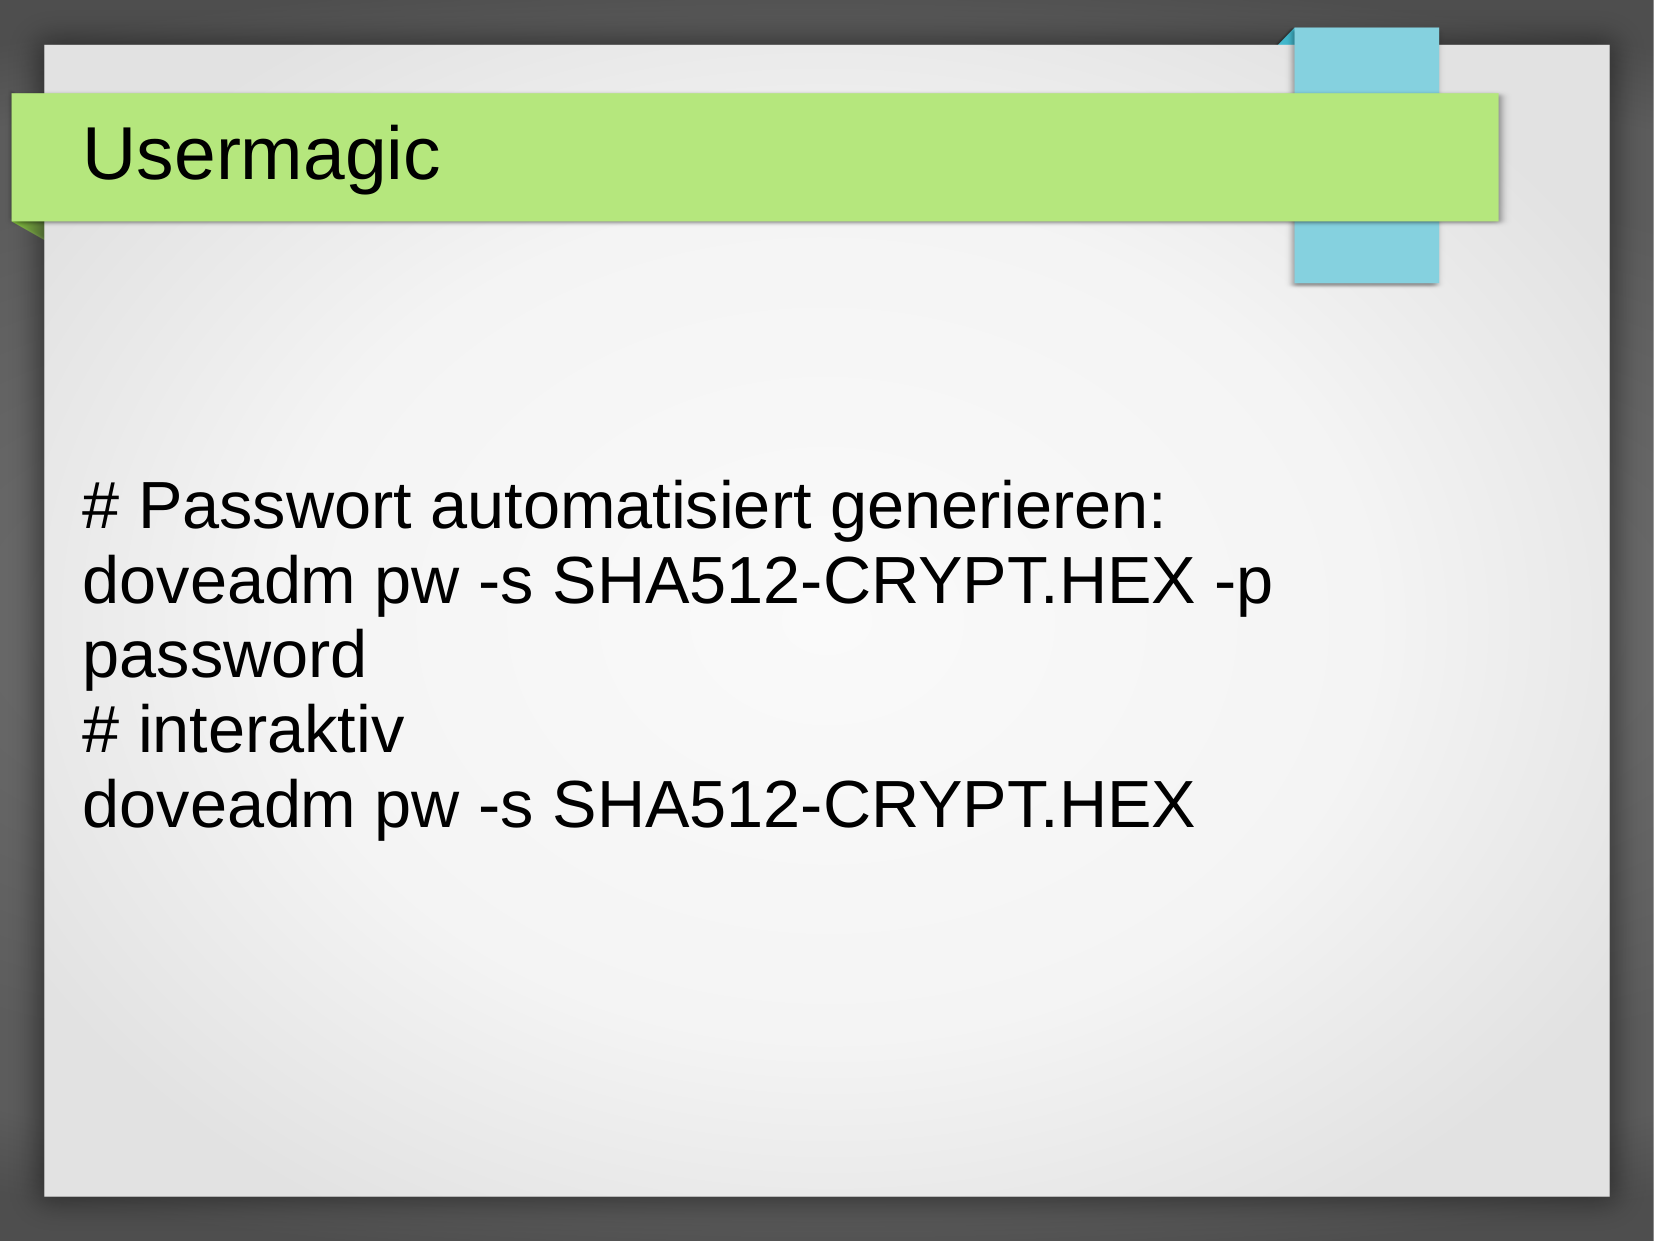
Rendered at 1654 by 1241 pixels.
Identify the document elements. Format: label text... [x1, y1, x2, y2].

subtitle # Passwort automatisiert generieren: doveadm pw -s SHA512-CRYPT.HEX -p password # interaktiv doveadm pw -s SHA512-CRYPT.HEX [82, 295, 1571, 1015]
picture [0, 0, 1654, 1241]
title Usermagic [82, 94, 1264, 213]
